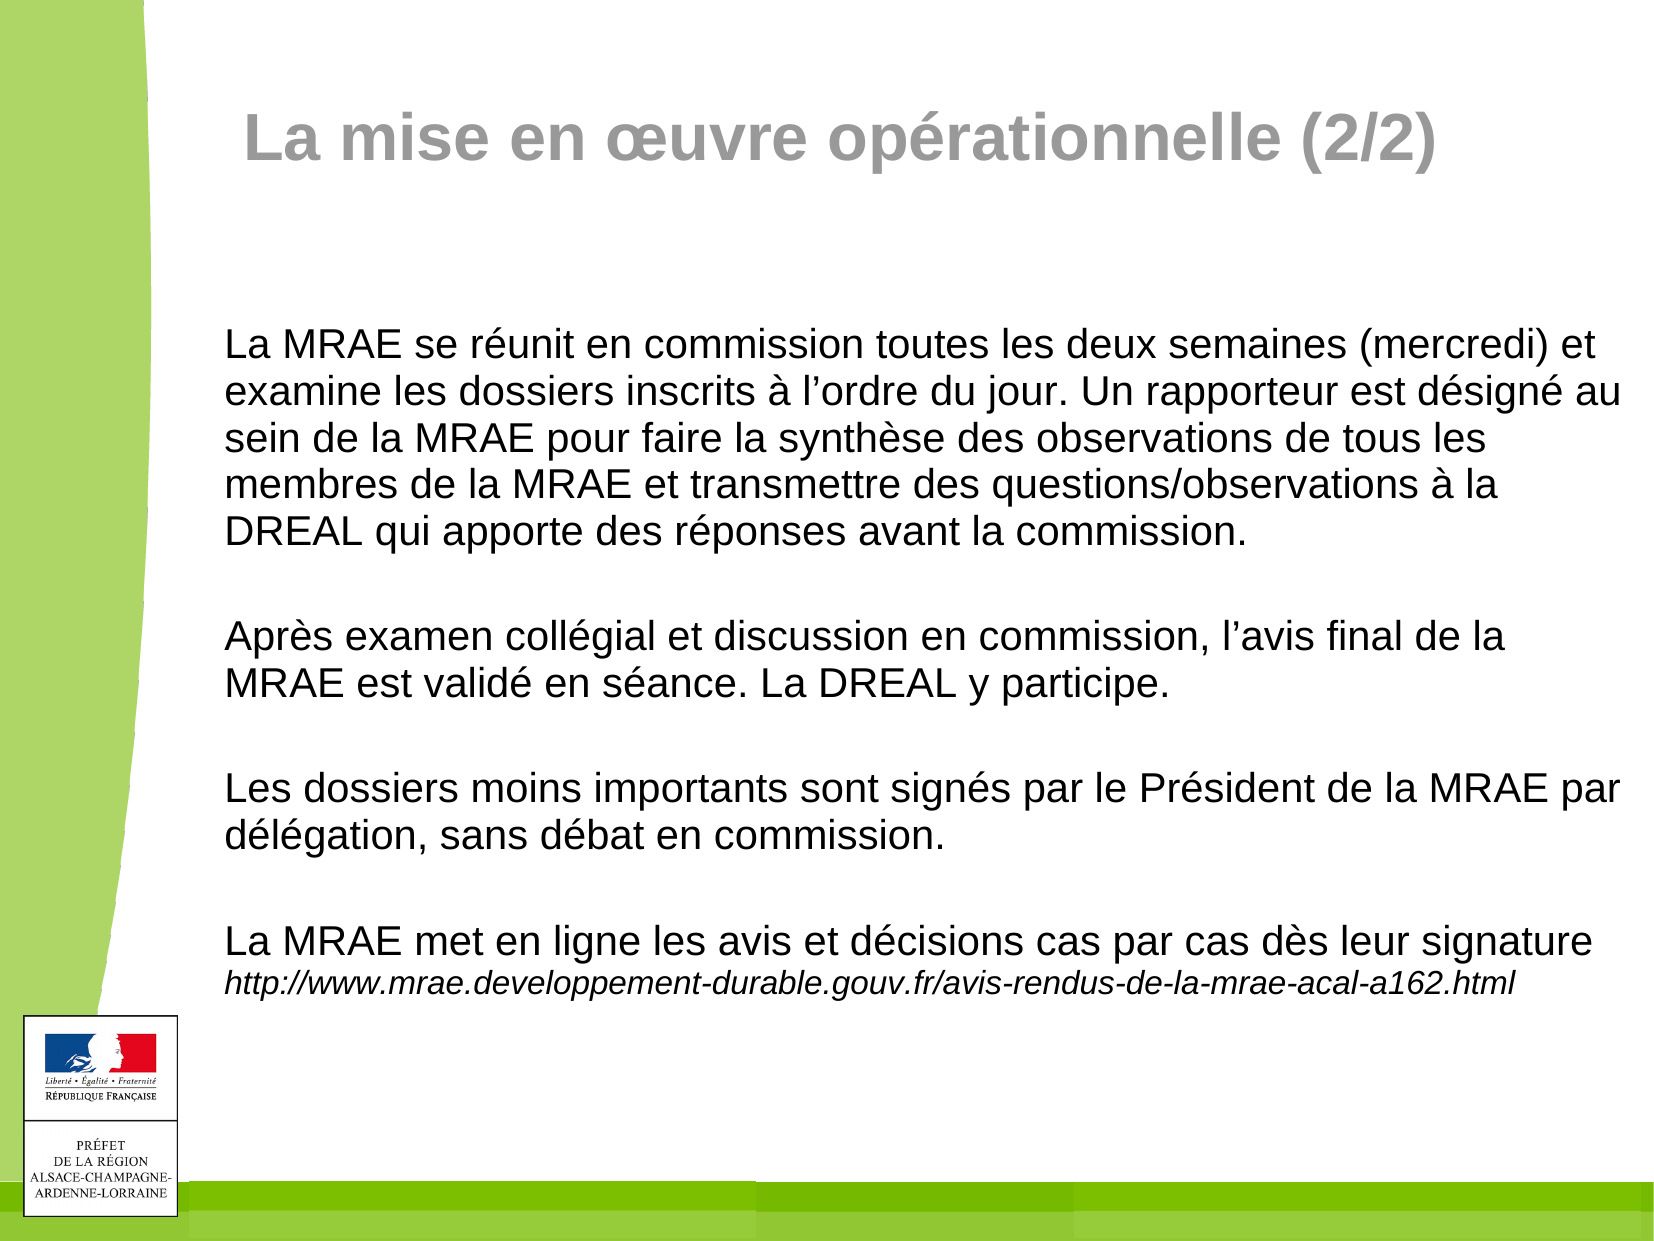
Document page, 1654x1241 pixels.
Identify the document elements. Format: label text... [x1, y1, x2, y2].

picture [0, 0, 1654, 1241]
list La MRAE se réunit en commission toutes les deux semaines (mercredi) et examine les dossiers inscrits à l’ordre du jour. Un rapporteur est désigné au sein de la MRAE pour faire la synthèse des observations de tous les membres de la MRAE et transmettre des questions/observations à la DREAL qui apporte des réponses avant la commission. Après examen collégial et discussion en commission, l’avis final de la MRAE est validé en séance. La DREAL y participe. Les dossiers moins importants sont signés par le Président de la MRAE par délégation, sans débat en commission. La MRAE met en ligne les avis et décisions cas par cas dès leur signature http://www.mrae.developpement-durable.gouv.fr/avis-rendus-de-la-mrae-acal-a162.html [153, 212, 1631, 1075]
title La mise en œuvre opérationnelle (2/2) [134, 34, 1548, 242]
